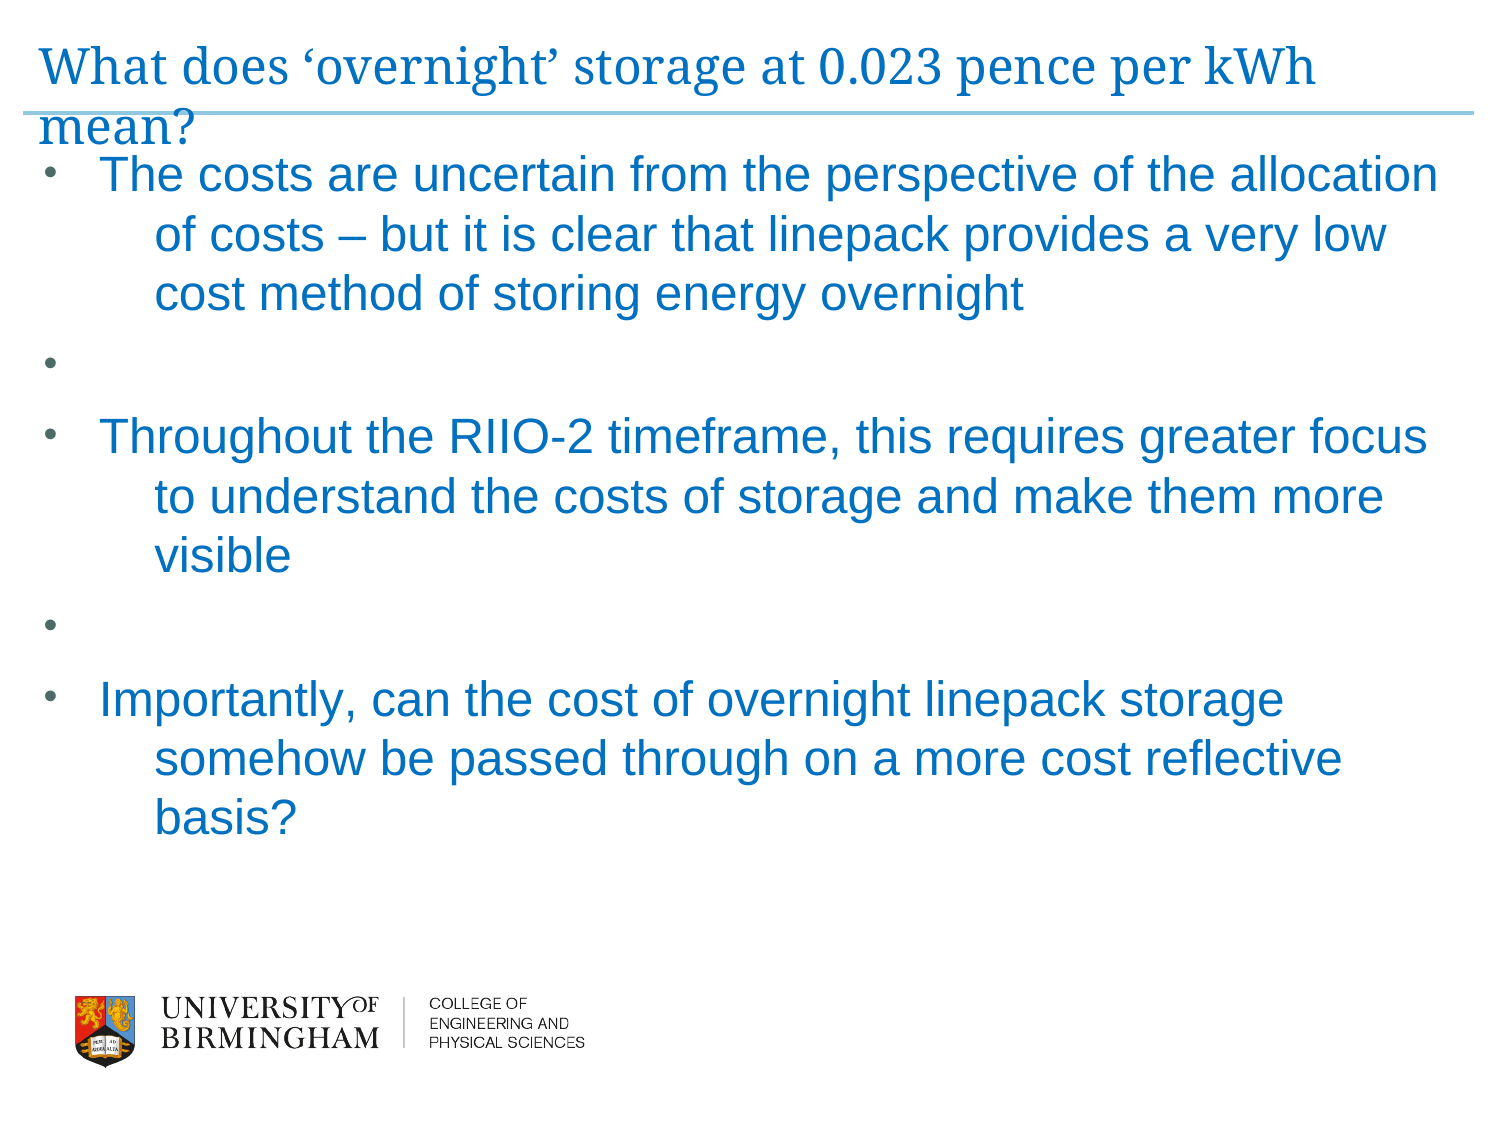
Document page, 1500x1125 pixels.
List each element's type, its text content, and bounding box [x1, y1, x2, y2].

title What does ‘overnight’ storage at 0.023 pence per kWh mean? [23, 27, 1474, 96]
list The costs are uncertain from the perspective of the allocation of costs – but it is clear that linepack provides a very low cost method of storing energy overnight Throughout the RIIO-2 timeframe, this requires greater focus to understand the costs of storage and make them more visible Importantly, can the cost of overnight linepack storage somehow be passed through on a more cost reflective basis? [28, 134, 1474, 858]
